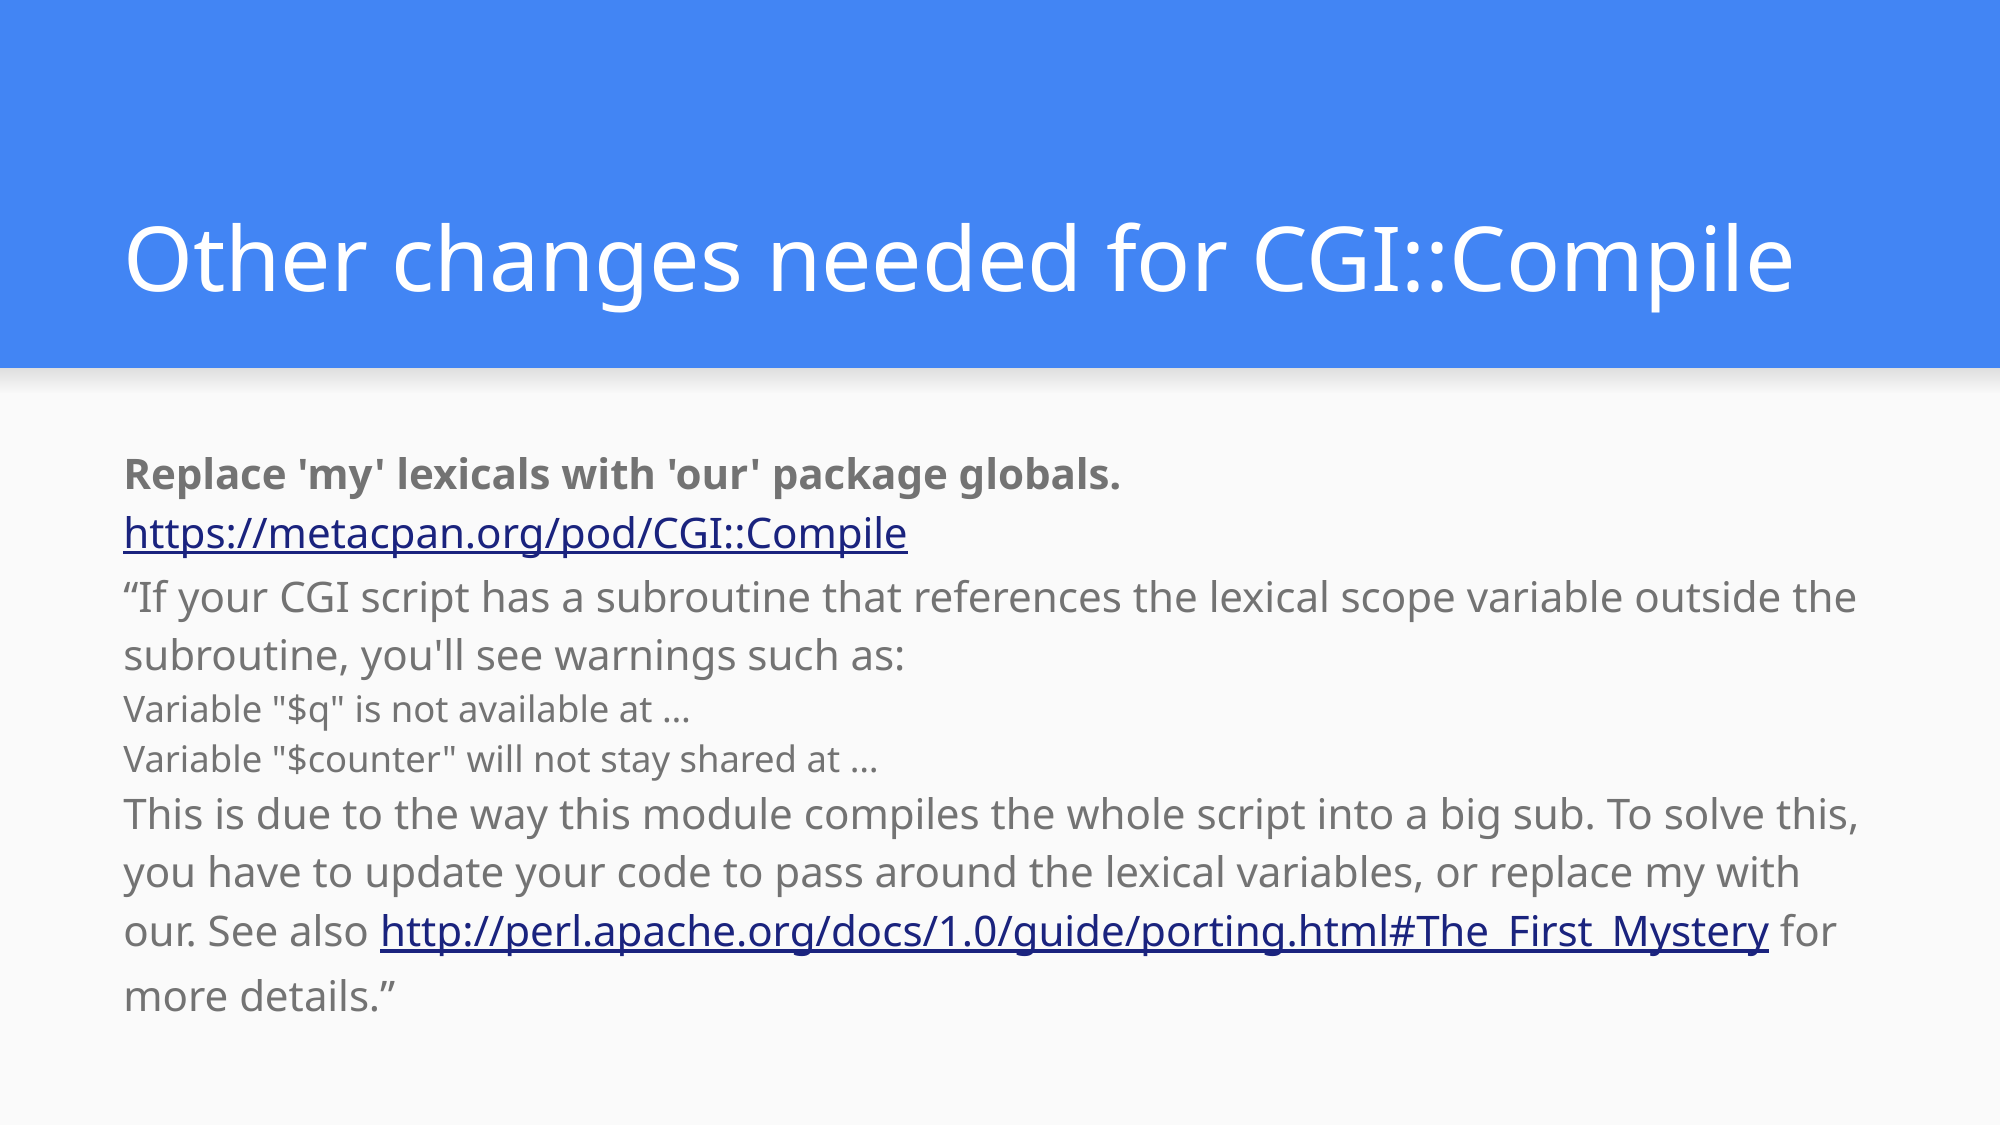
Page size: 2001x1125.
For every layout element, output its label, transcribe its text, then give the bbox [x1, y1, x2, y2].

list Replace 'my' lexicals with 'our' package globals. https://metacpan.org/pod/CGI::Compile “If your CGI script has a subroutine that references the lexical scope variable outside the subroutine, you'll see warnings such as: Variable "$q" is not available at … Variable "$counter" will not stay shared at … This is due to the way this module compiles the whole script into a big sub. To solve this, you have to update your code to pass around the lexical variables, or replace my with our. See also http://perl.apache.org/docs/1.0/guide/porting.html#The_First_Mystery for more details.” [103, 419, 1902, 1085]
title Other changes needed for CGI::Compile [103, 161, 1902, 330]
